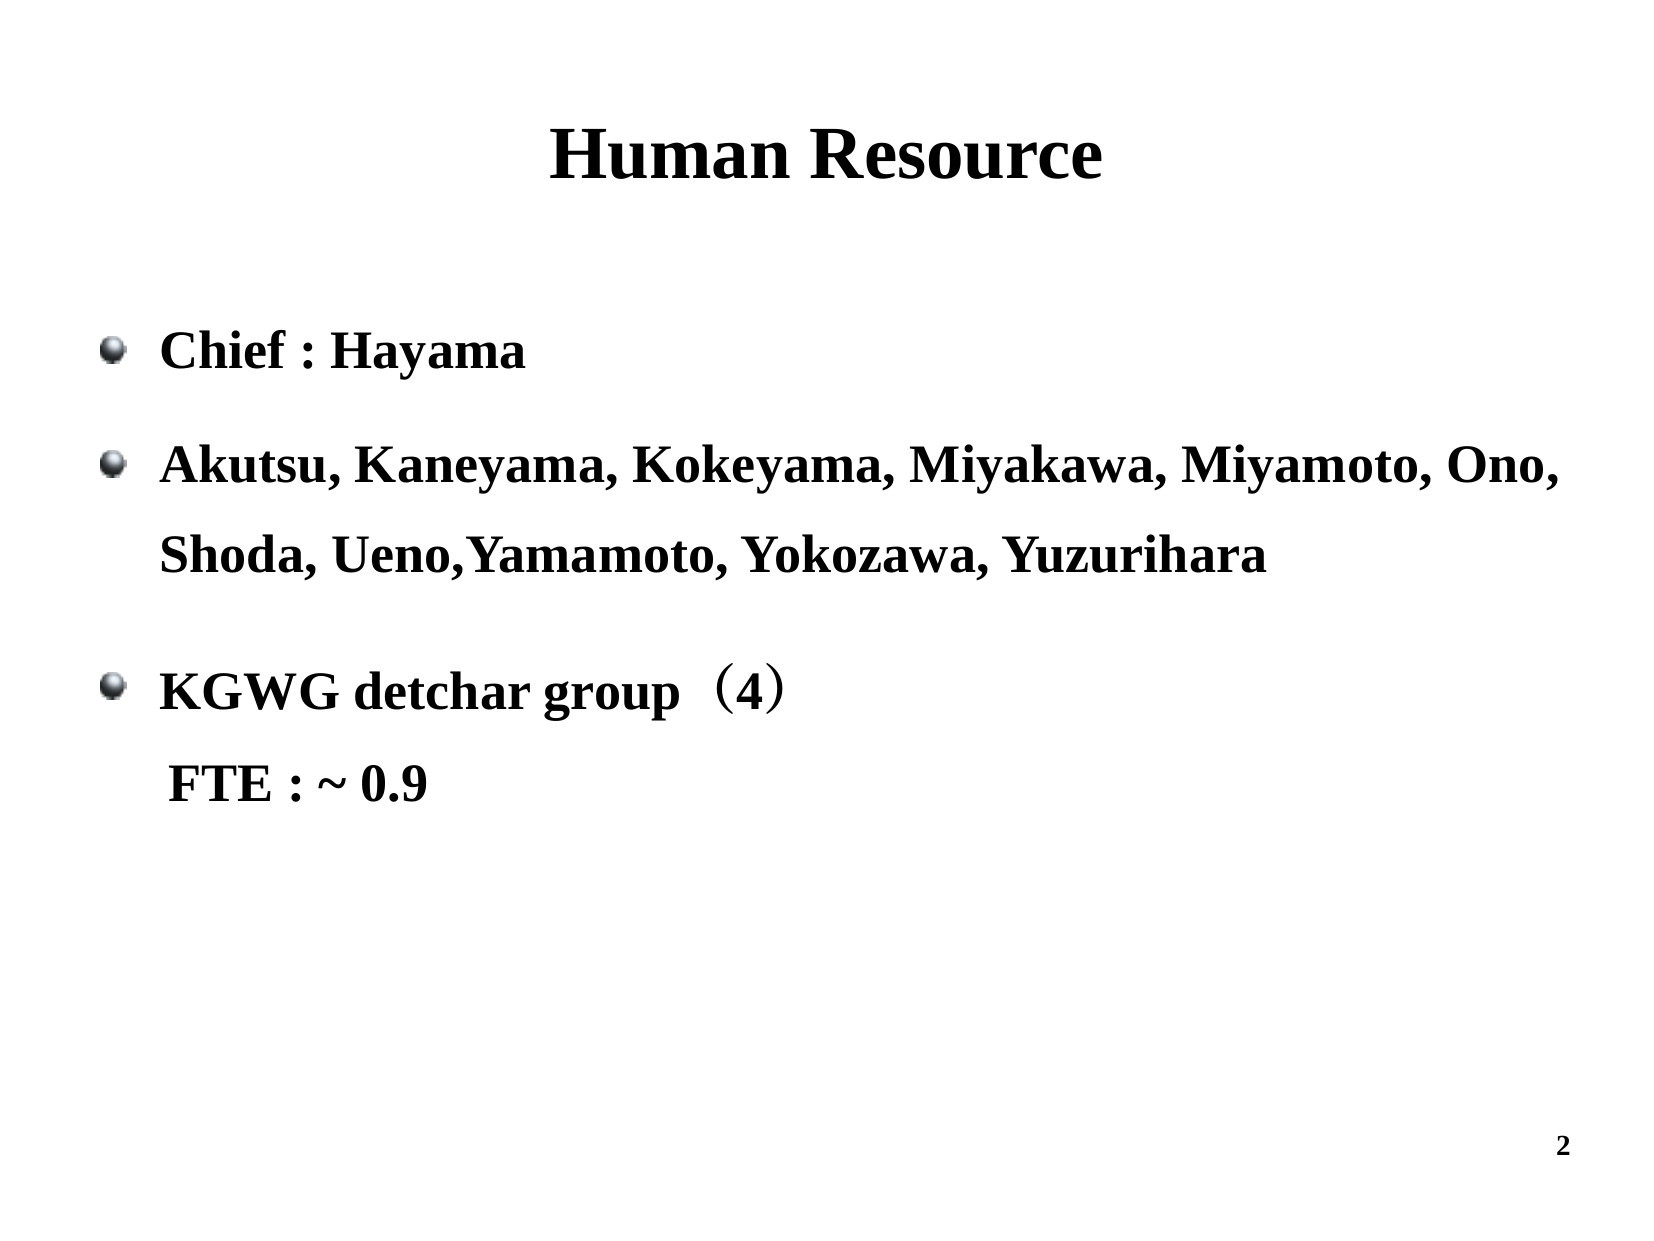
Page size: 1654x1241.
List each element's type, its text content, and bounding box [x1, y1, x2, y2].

title Human Resource [82, 49, 1571, 257]
list Chief : Hayama Akutsu, Kaneyama, Kokeyama, Miyakawa, Miyamoto, Ono, Shoda, Ueno,Yamamoto, Yokozawa, Yuzurihara KGWG detchar group（4） [82, 290, 1571, 1010]
text_box FTE : ~ 0.9 [153, 746, 544, 815]
